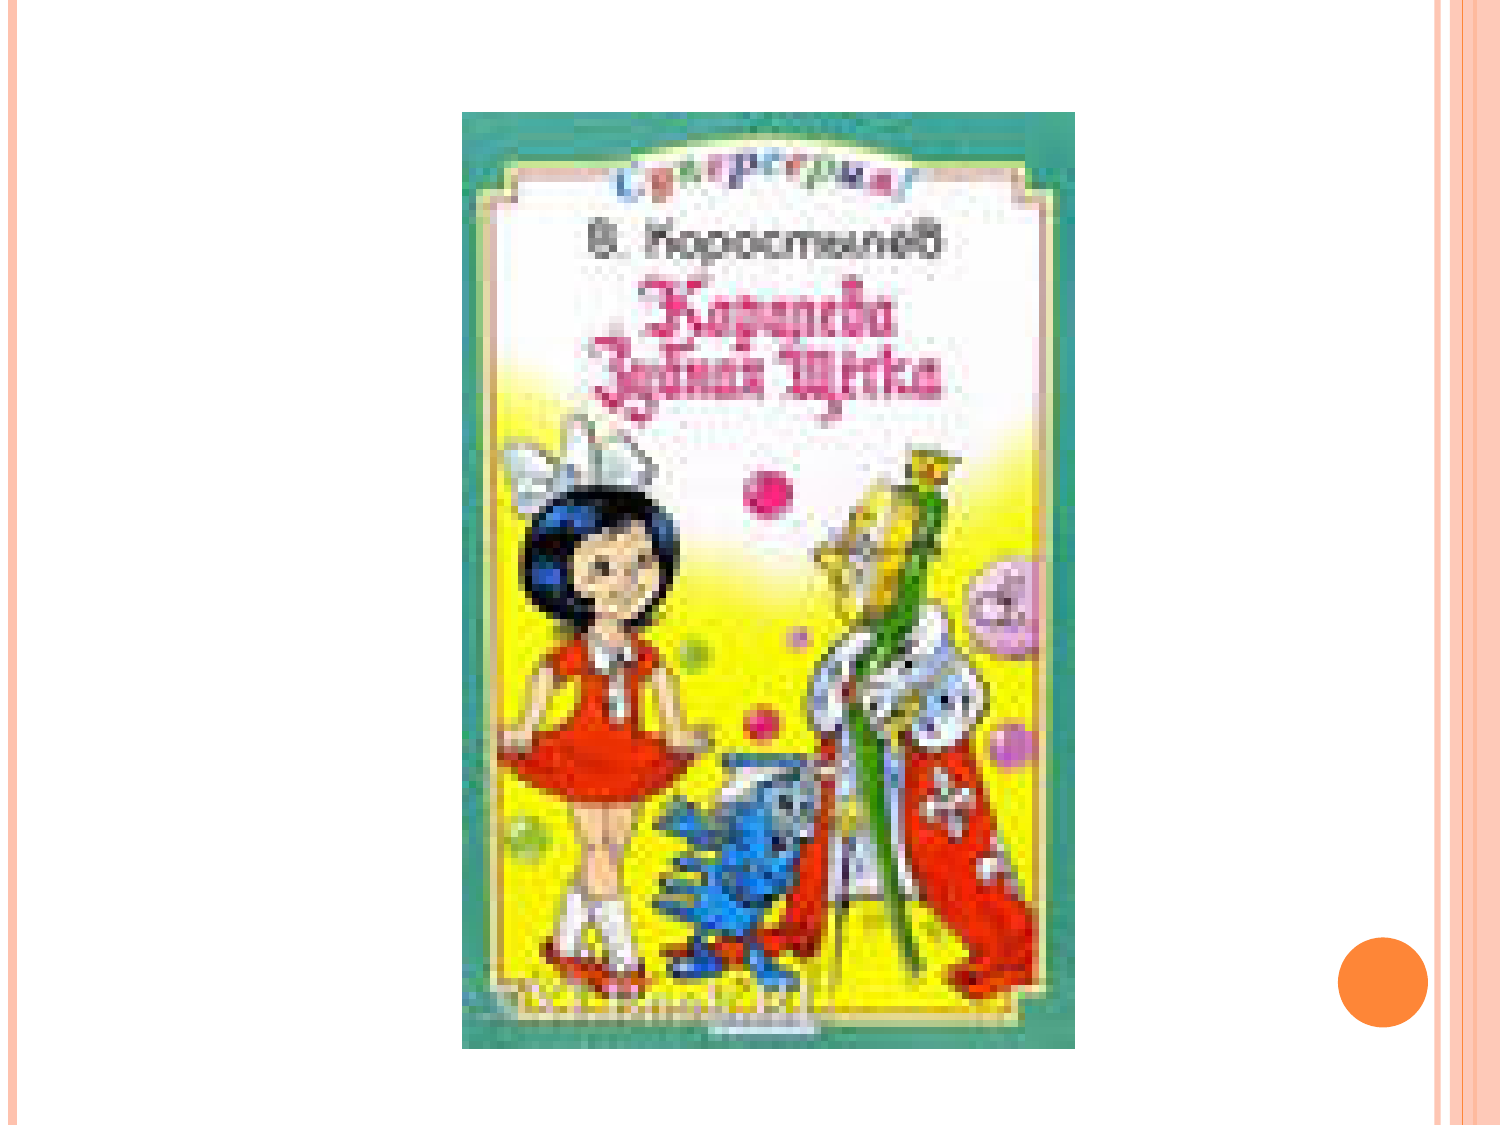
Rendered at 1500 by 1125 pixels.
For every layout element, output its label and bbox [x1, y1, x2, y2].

picture [462, 112, 1075, 1049]
